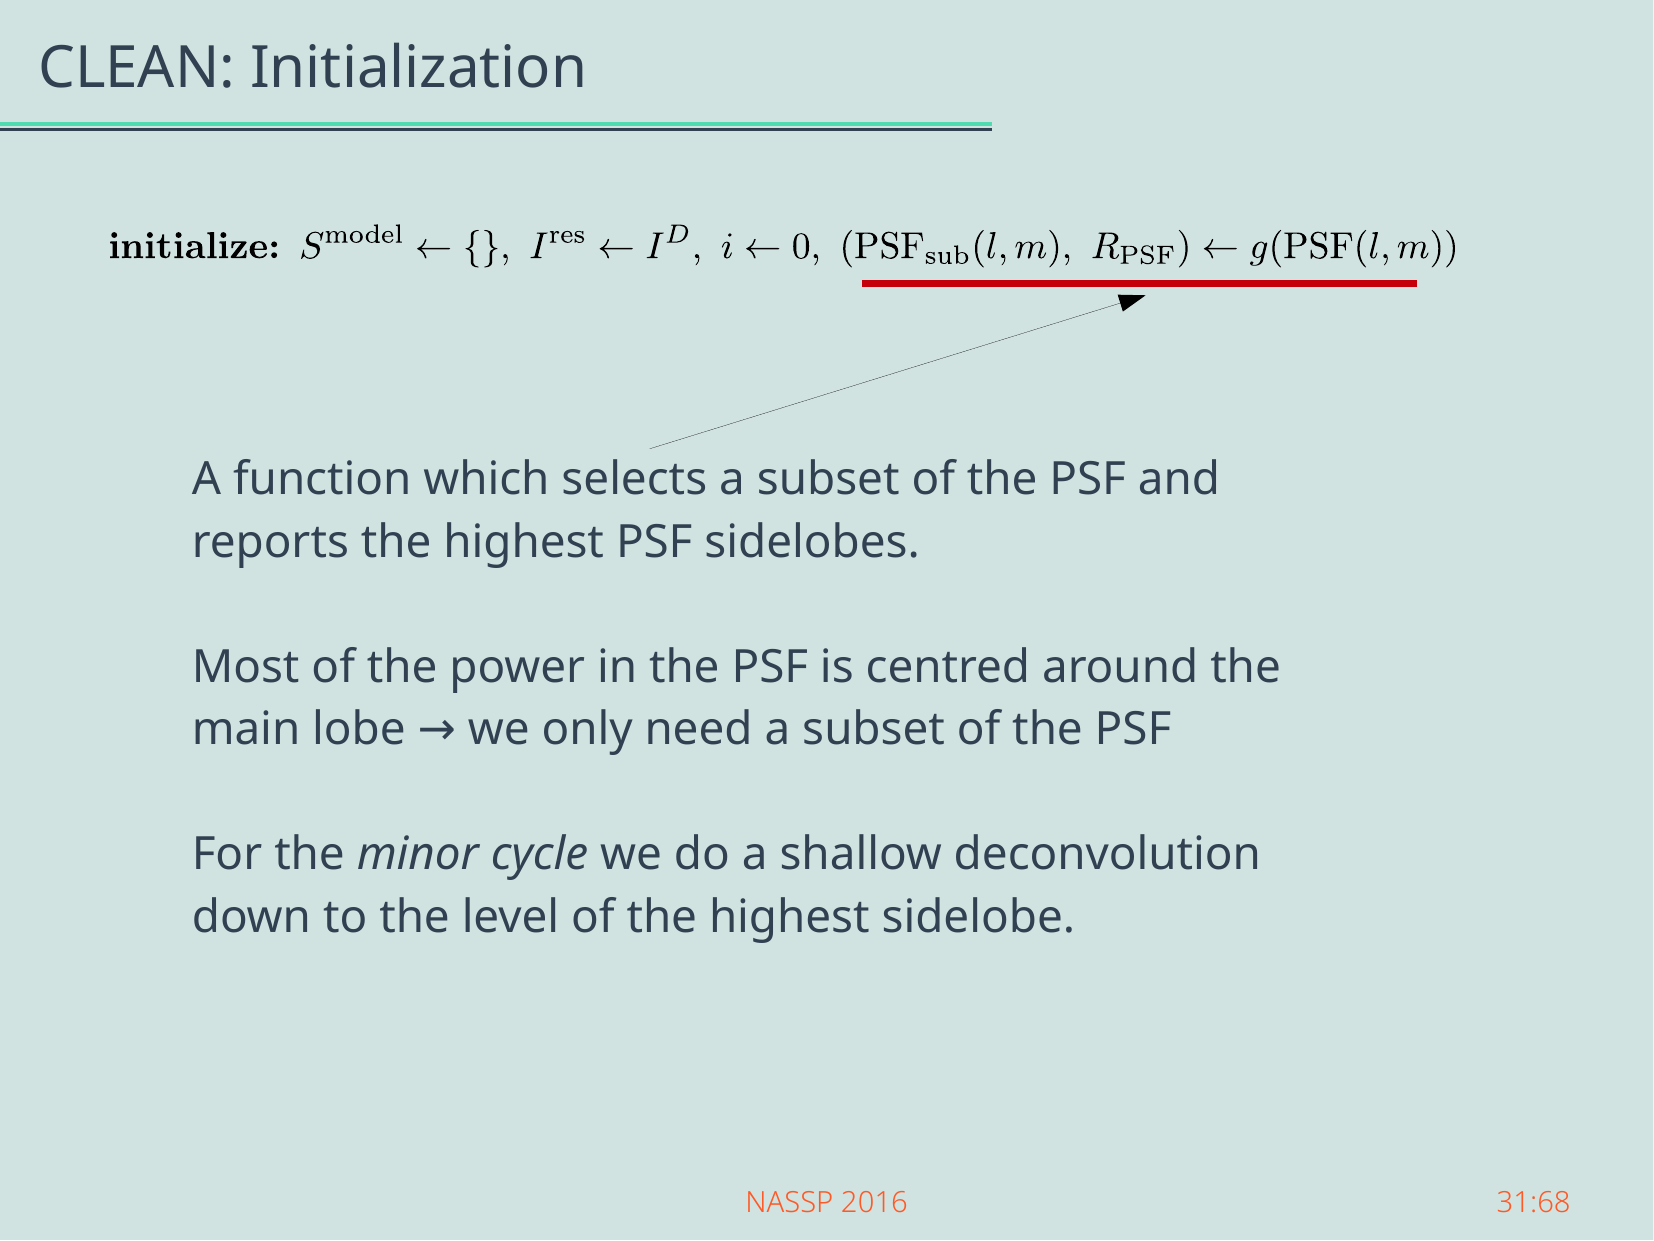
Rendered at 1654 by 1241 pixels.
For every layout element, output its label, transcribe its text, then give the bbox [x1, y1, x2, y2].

text_box CLEAN: Initialization [23, 17, 1441, 103]
text_box [108, 224, 1459, 268]
text_box A function which selects a subset of the PSF and reports the highest PSF sidelobes. Most of the power in the PSF is centred around the main lobe → we only need a subset of the PSF For the minor cycle we do a shallow deconvolution down to the level of the highest sidelobe. [177, 438, 1323, 893]
